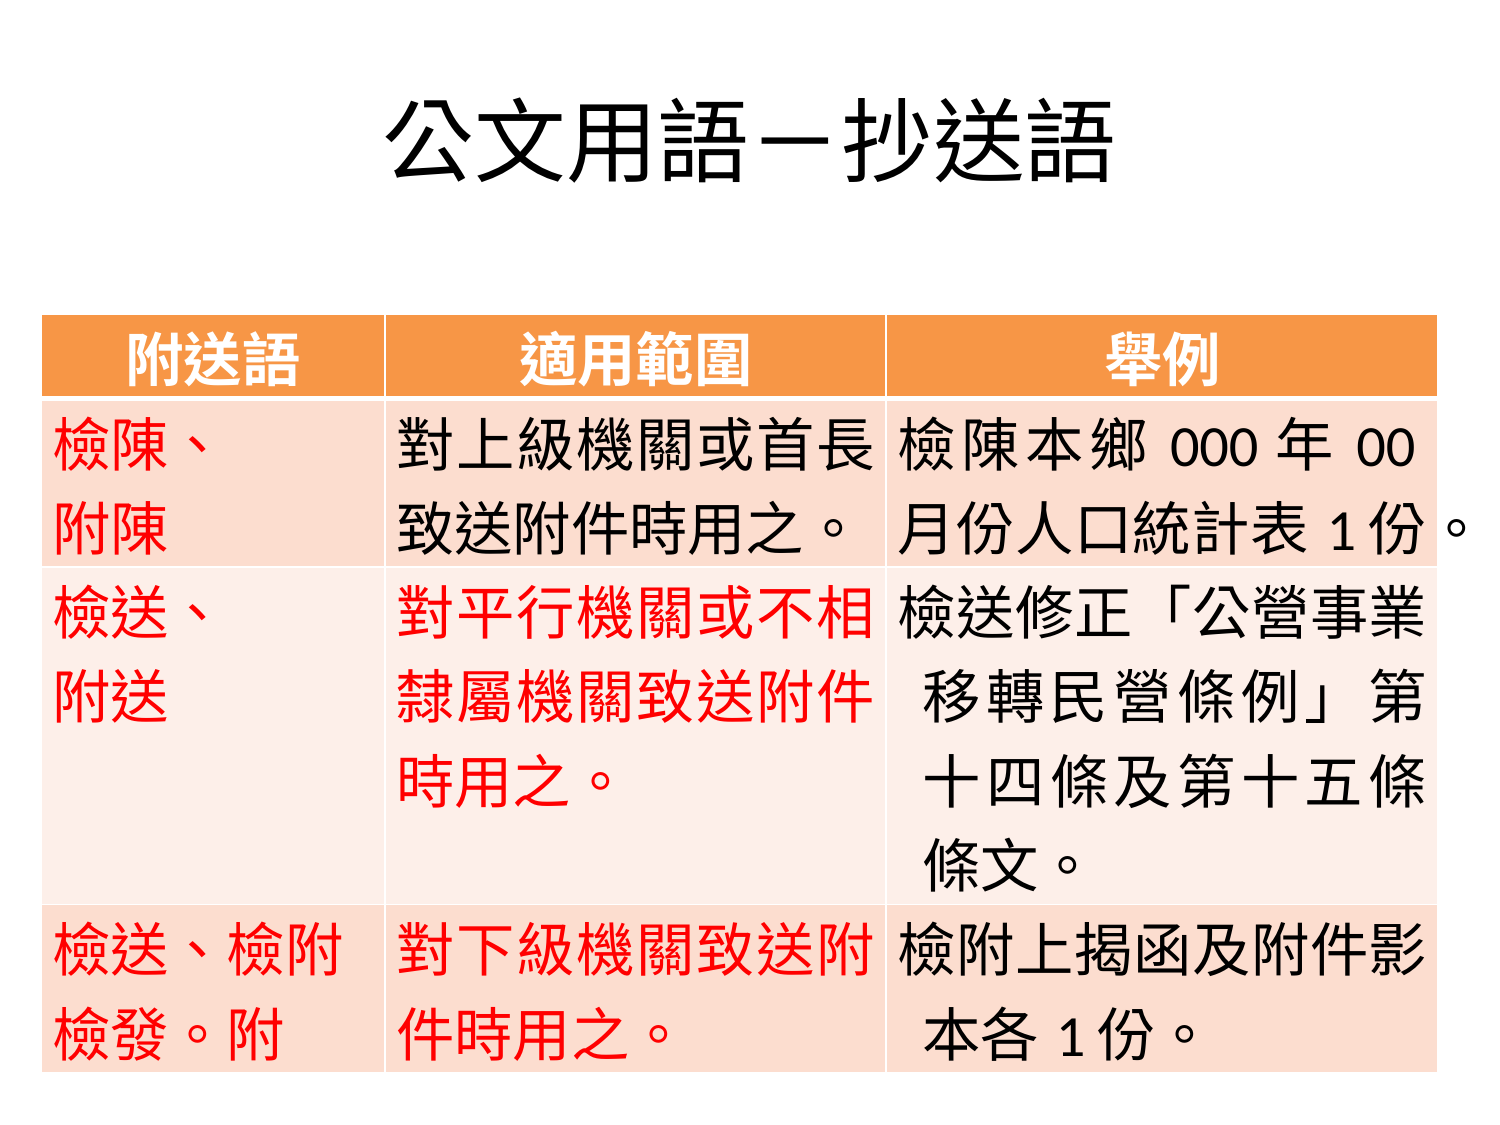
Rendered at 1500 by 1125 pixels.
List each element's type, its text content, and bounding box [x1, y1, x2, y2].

table_cell 對平行機關或不相隸屬機關致送附件時用之。 [386, 568, 885, 904]
table_cell 檢陳、 附陳 [42, 401, 384, 566]
table_cell 對上級機關或首長致送附件時用之。 [386, 401, 885, 566]
table_cell 檢送、 附送 [42, 568, 384, 904]
table_header 附送語 [42, 315, 384, 396]
table_cell 檢送、檢附 檢發。附 [42, 905, 384, 1072]
table_header 適用範圍 [386, 315, 885, 396]
table_cell 檢送修正「公營事業移轉民營條例」第十四條及第十五條條文。 [887, 568, 1437, 904]
table_cell 檢陳本鄉000年00月份人口統計表1份。 [887, 401, 1437, 566]
table_cell 檢附上揭函及附件影本各1份。 [887, 905, 1437, 1072]
table_cell 對下級機關致送附件時用之。 [386, 905, 885, 1072]
table_header 舉例 [887, 315, 1437, 396]
title 公文用語－抄送語 [75, 45, 1425, 233]
